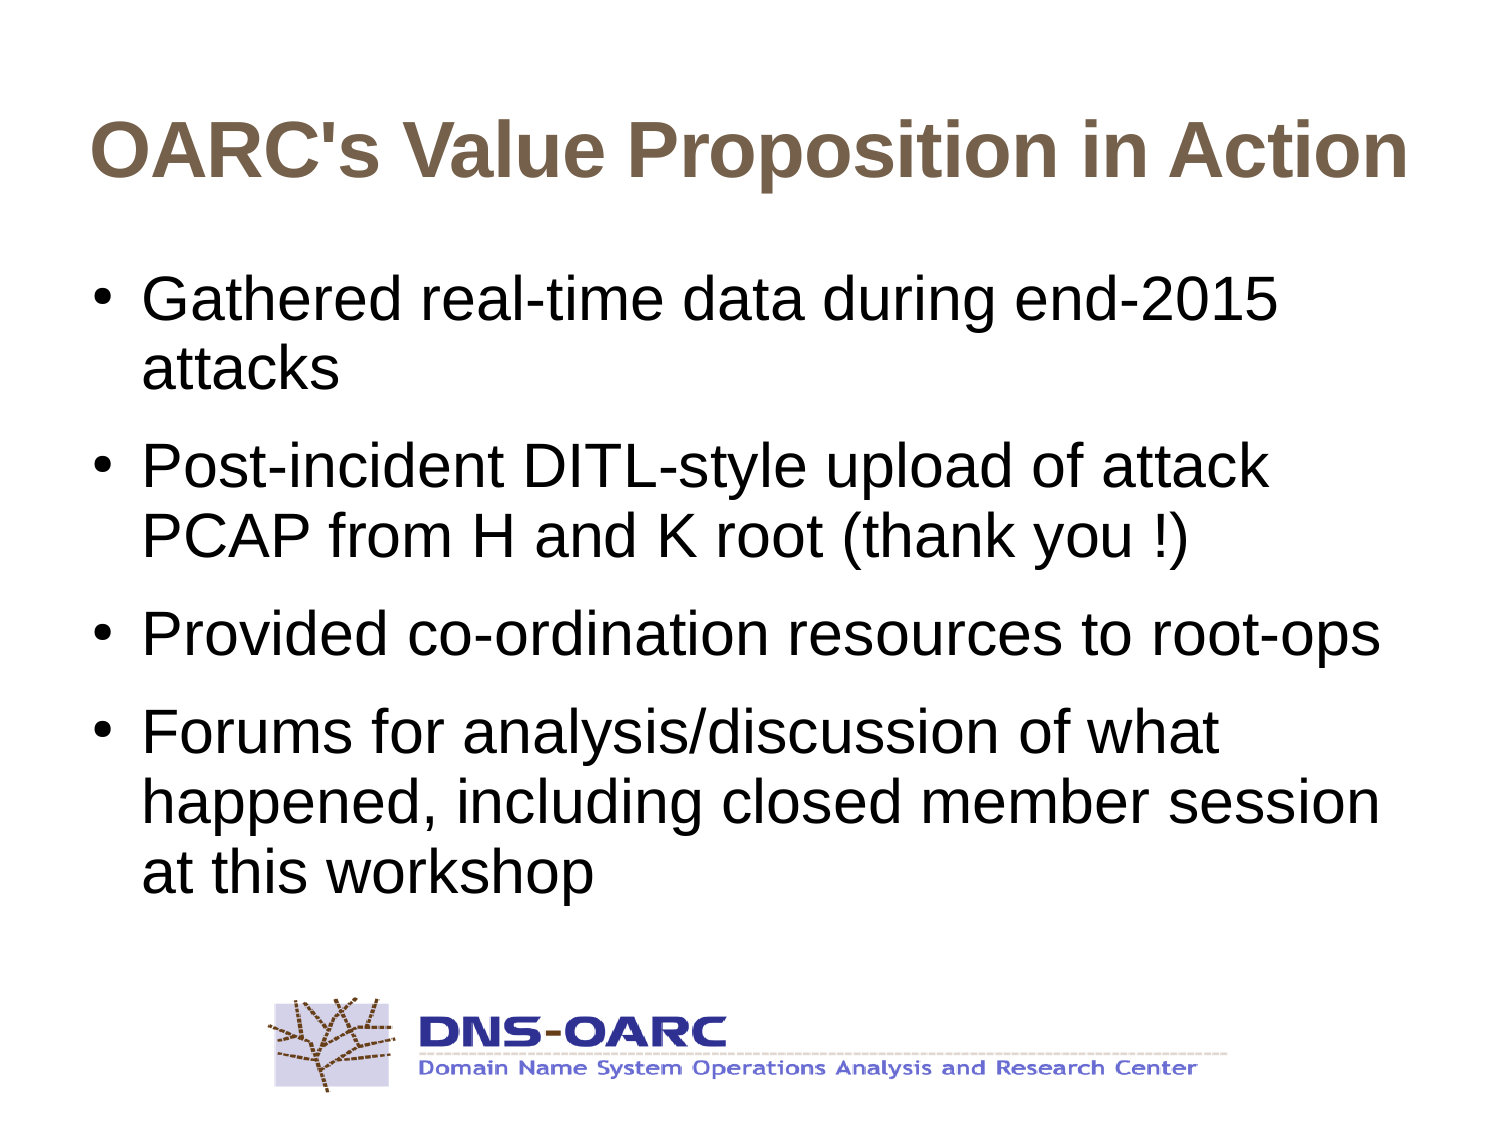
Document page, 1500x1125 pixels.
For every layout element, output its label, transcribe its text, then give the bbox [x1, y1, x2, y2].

picture [214, 991, 1259, 1099]
title OARC's Value Proposition in Action [75, 44, 1425, 233]
list Gathered real-time data during end-2015 attacks Post-incident DITL-style upload of attack PCAP from H and K root (thank you !) Provided co-ordination resources to root-ops Forums for analysis/discussion of what happened, including closed member session at this workshop [75, 263, 1425, 916]
